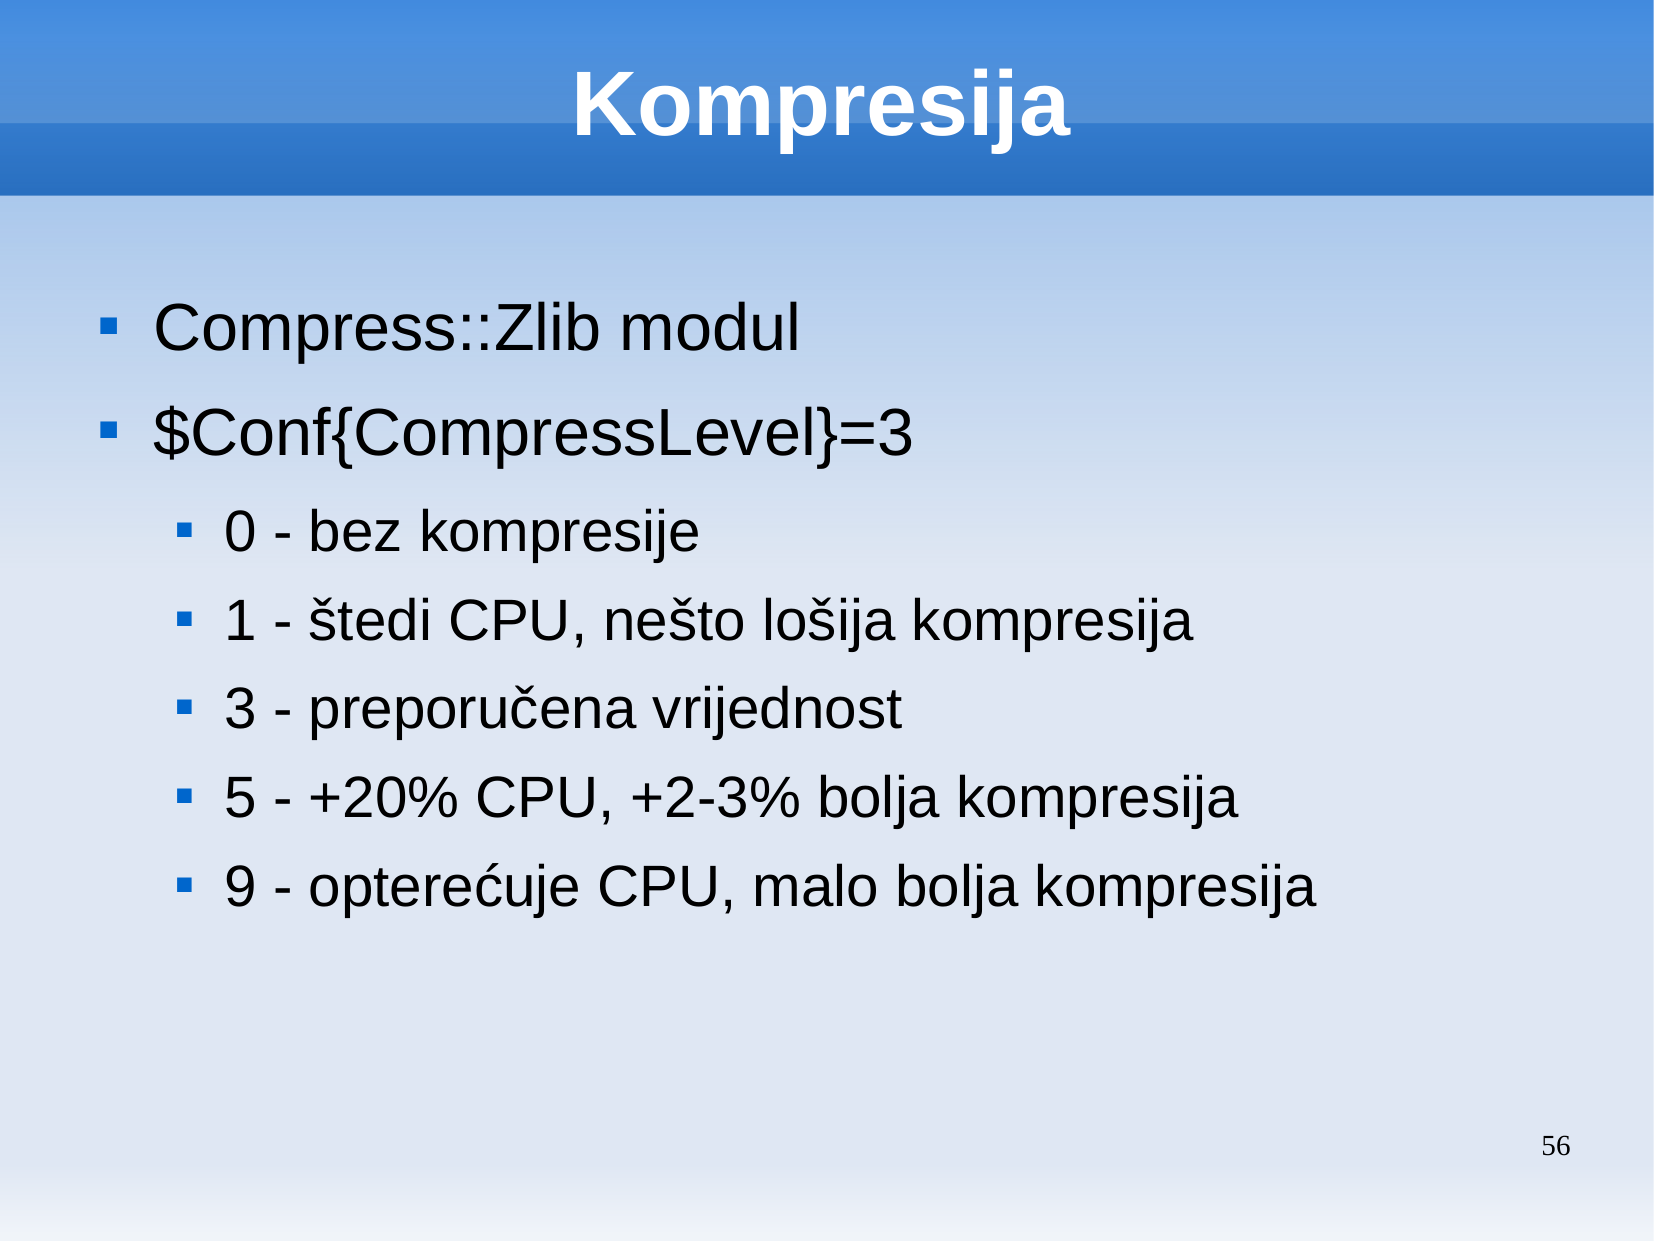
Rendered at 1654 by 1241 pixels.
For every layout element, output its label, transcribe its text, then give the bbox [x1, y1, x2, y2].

list Compress::Zlib modul $Conf{CompressLevel}=3 0 - bez kompresije 1 - štedi CPU, nešto lošija kompresija 3 - preporučena vrijednost 5 - +20% CPU, +2-3% bolja kompresija 9 - opterećuje CPU, malo bolja kompresija [82, 290, 1571, 1094]
picture [0, 0, 1654, 1241]
title Kompresija [76, 7, 1565, 200]
